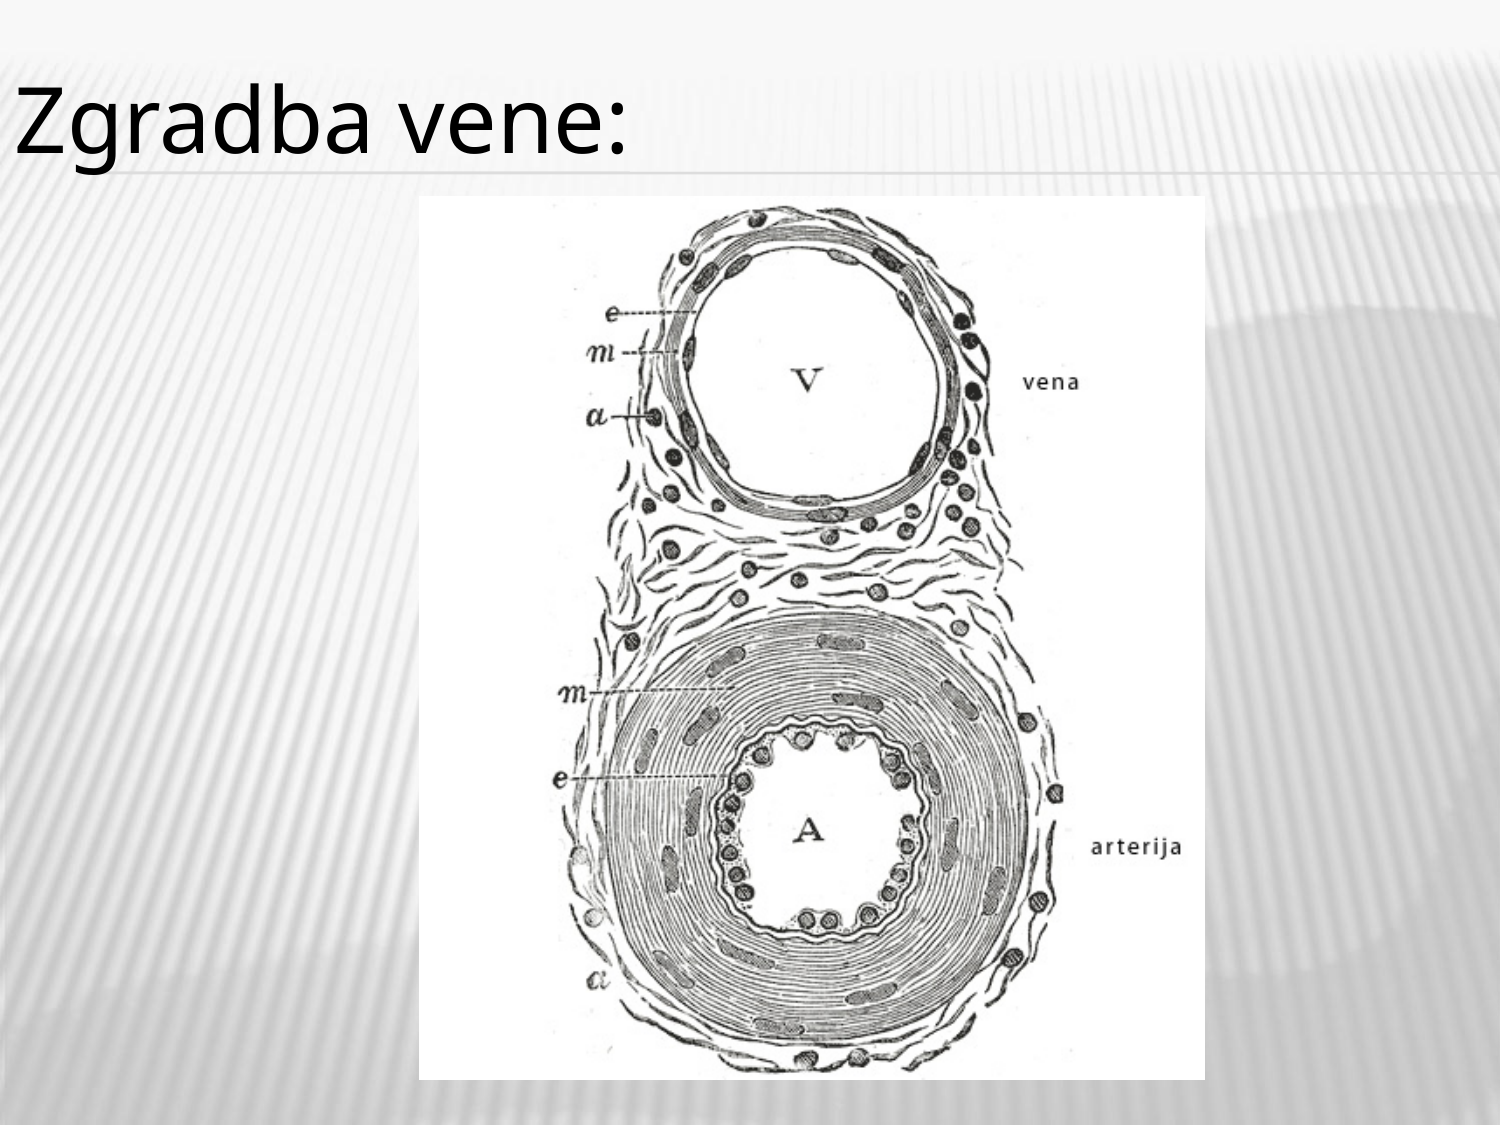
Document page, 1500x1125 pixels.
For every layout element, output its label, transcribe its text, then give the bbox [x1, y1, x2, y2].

text_box Zgradba vene: [0, 54, 792, 180]
picture [0, 175, 1500, 1125]
picture [0, 0, 1500, 171]
